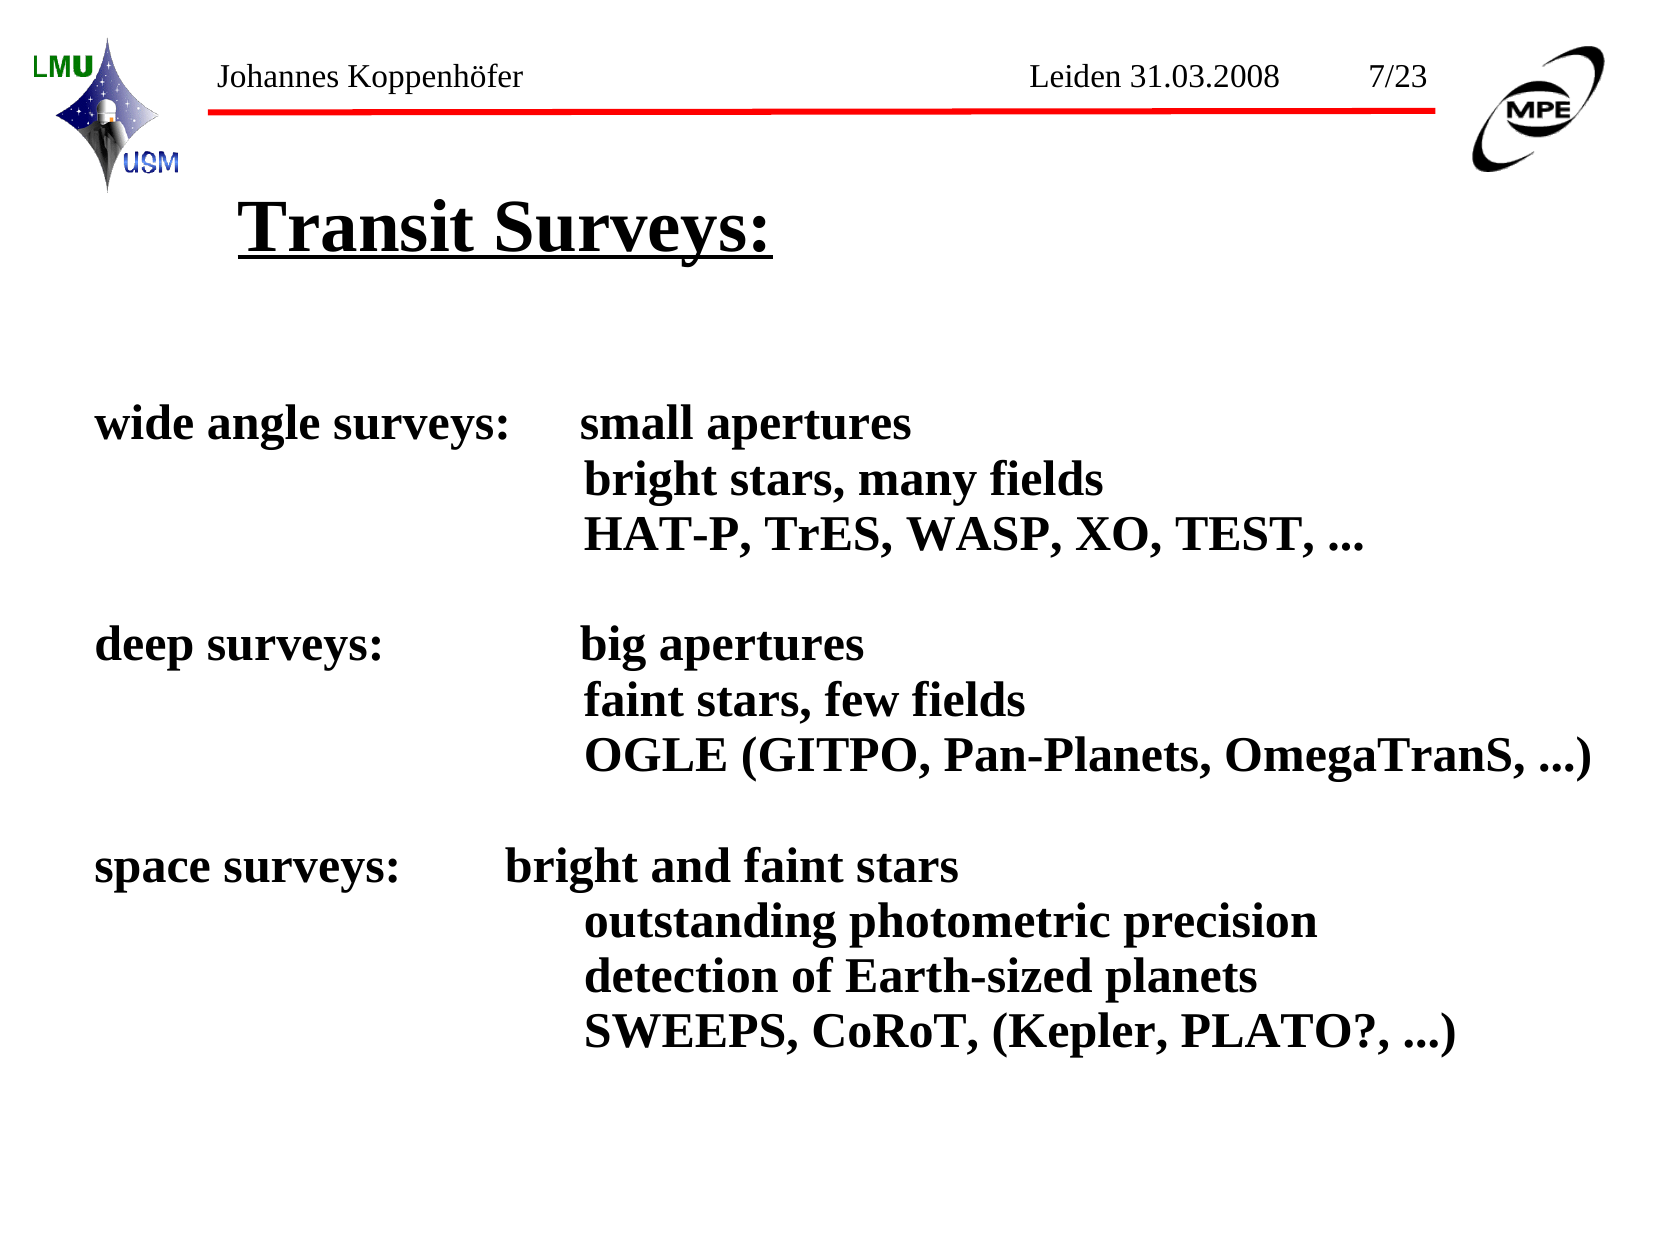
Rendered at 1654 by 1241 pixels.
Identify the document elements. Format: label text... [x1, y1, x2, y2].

picture [1472, 46, 1605, 172]
text_box Leiden 31.03.2008 [1029, 57, 1342, 95]
picture [32, 35, 182, 194]
text_box 7/23 [1368, 57, 1434, 95]
text_box Johannes Koppenhöfer [217, 57, 525, 95]
text_box wide angle surveys: small apertures bright stars, many fields HAT-P, TrES, WASP, XO, TEST, ... deep surveys: big apertures faint stars, few fields OGLE (GITPO, Pan-Planets, OmegaTranS, ...) space surveys: bright and faint stars outstanding photometric precision detection of Earth-sized planets SWEEPS, CoRoT, (Kepler, PLATO?, ...) [58, 395, 1594, 1114]
text_box Transit Surveys: [237, 184, 774, 268]
